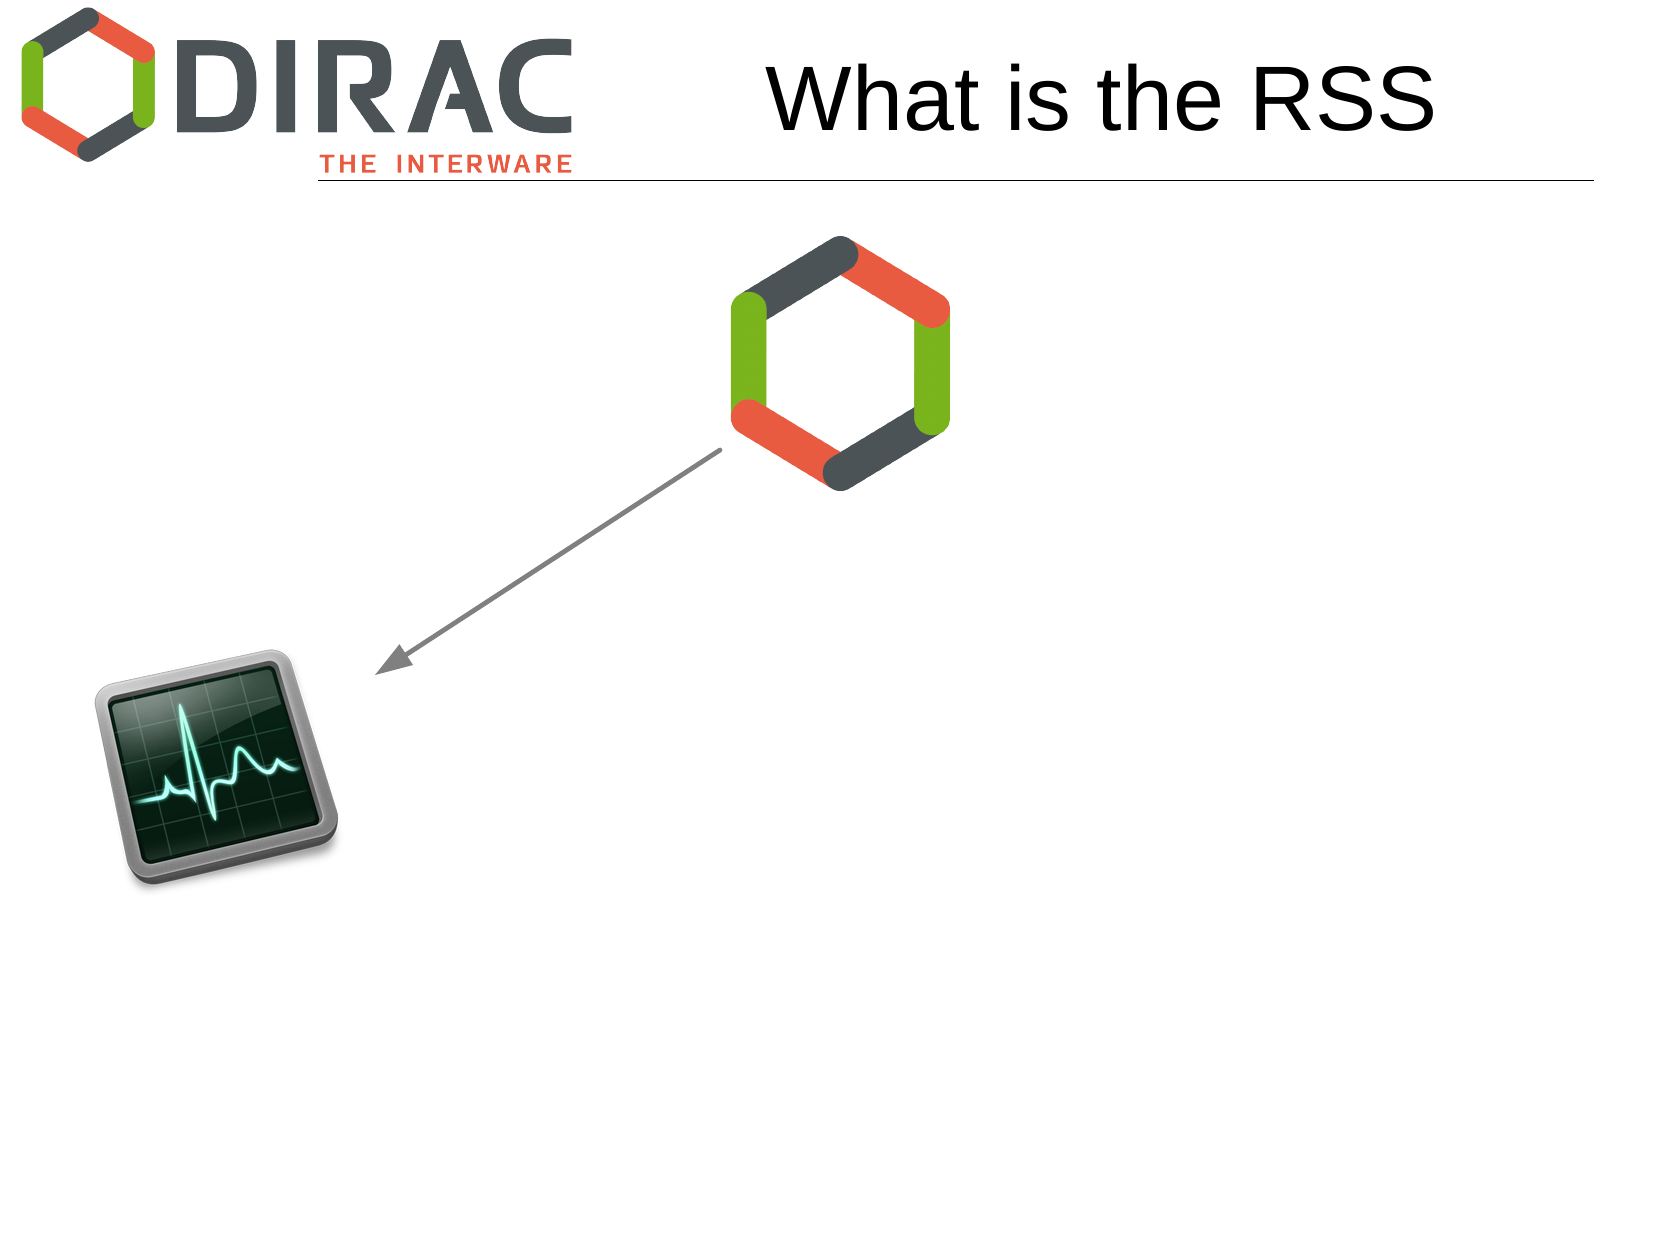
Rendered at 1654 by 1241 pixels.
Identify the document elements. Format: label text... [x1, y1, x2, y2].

picture [4, 0, 589, 181]
picture [90, 644, 346, 901]
title What is the RSS [615, 32, 1591, 166]
picture [702, 224, 976, 521]
